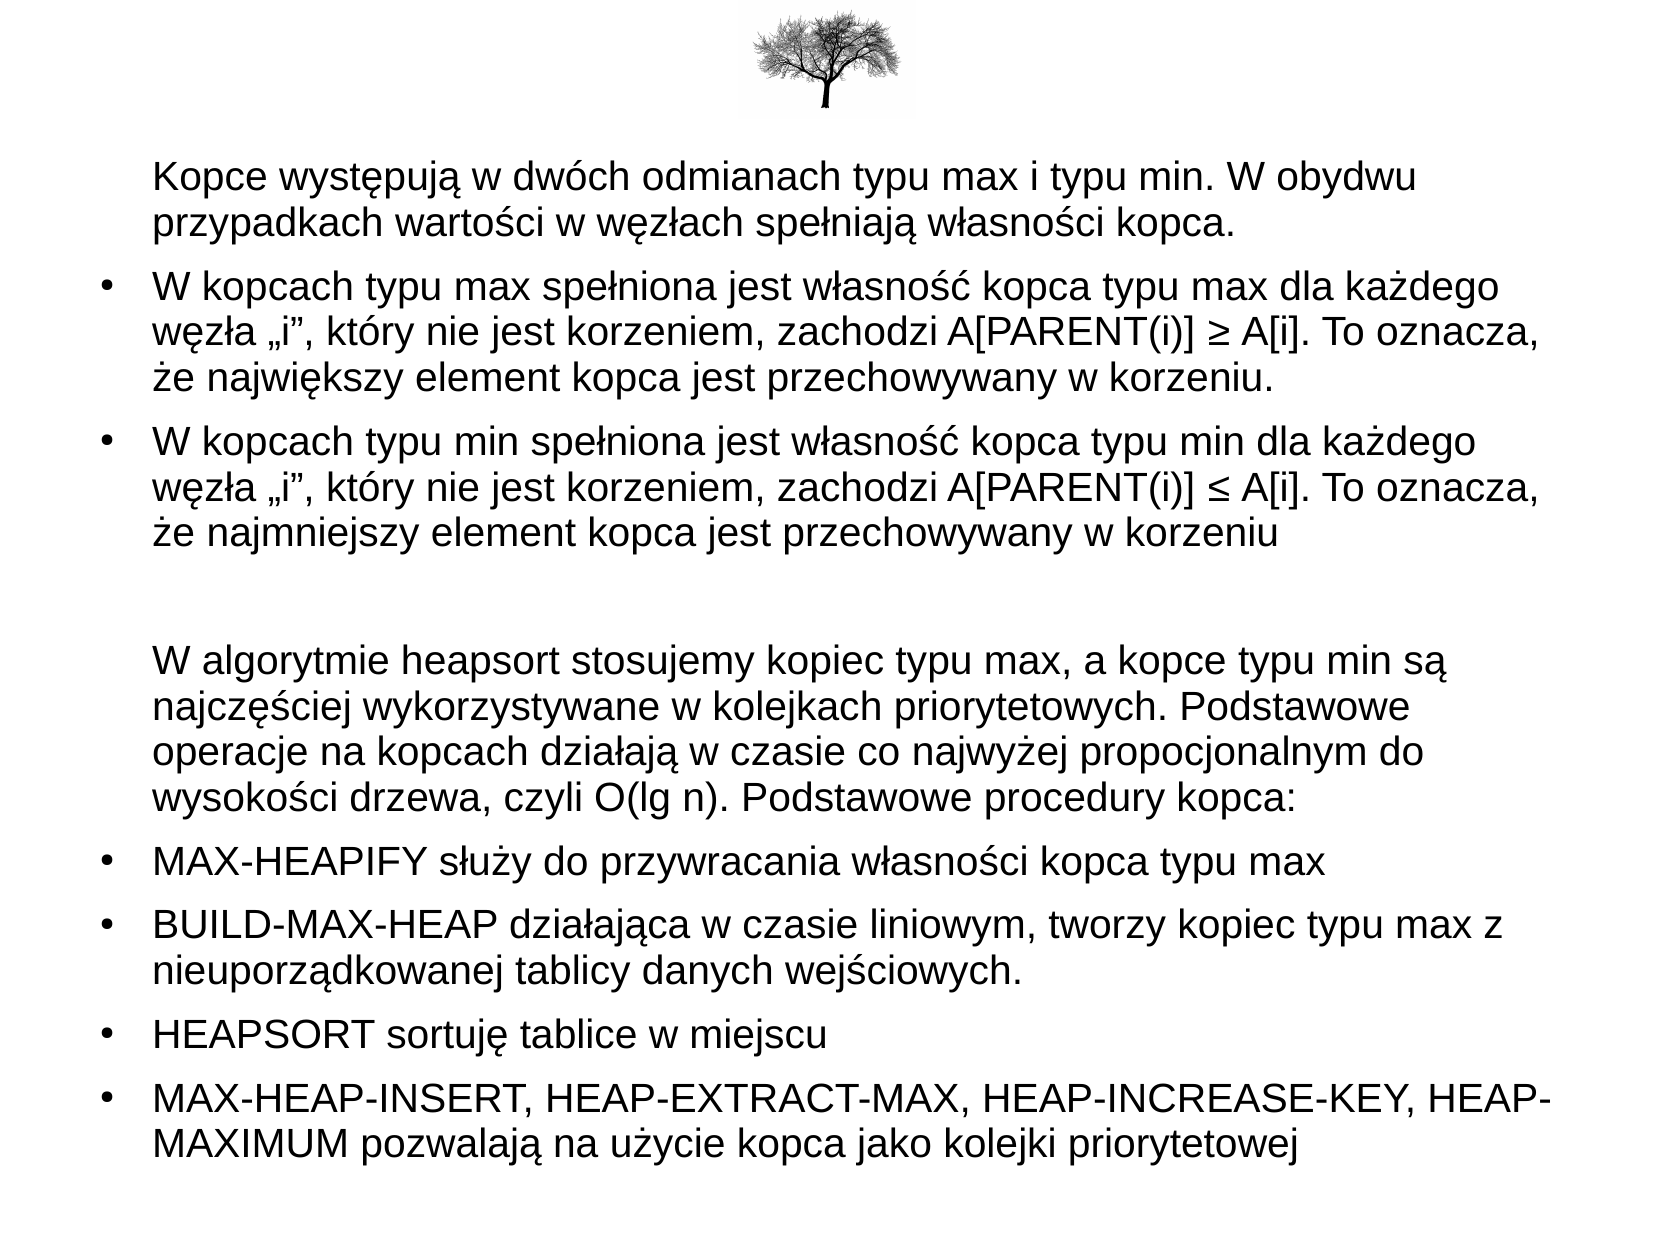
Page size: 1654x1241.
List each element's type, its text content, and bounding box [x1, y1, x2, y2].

picture [738, 0, 916, 119]
list Kopce występują w dwóch odmianach typu max i typu min. W obydwu przypadkach wartości w węzłach spełniają własności kopca. W kopcach typu max spełniona jest własność kopca typu max dla każdego węzła „i”, który nie jest korzeniem, zachodzi A[PARENT(i)] ≥ A[i]. To oznacza, że największy element kopca jest przechowywany w korzeniu. W kopcach typu min spełniona jest własność kopca typu min dla każdego węzła „i”, który nie jest korzeniem, zachodzi A[PARENT(i)] ≤ A[i]. To oznacza, że najmniejszy element kopca jest przechowywany w korzeniu W algorytmie heapsort stosujemy kopiec typu max, a kopce typu min są najczęściej wykorzystywane w kolejkach priorytetowych. Podstawowe operacje na kopcach działają w czasie co najwyżej propocjonalnym do wysokości drzewa, czyli O(lg n). Podstawowe procedury kopca: MAX-HEAPIFY służy do przywracania własności kopca typu max BUILD-MAX-HEAP działająca w czasie liniowym, tworzy kopiec typu max z nieuporządkowanej tablicy danych wejściowych. HEAPSORT sortuję tablice w miejscu MAX-HEAP-INSERT, HEAP-EXTRACT-MAX, HEAP-INCREASE-KEY, HEAP-MAXIMUM pozwalają na użycie kopca jako kolejki priorytetowej [82, 153, 1571, 1170]
